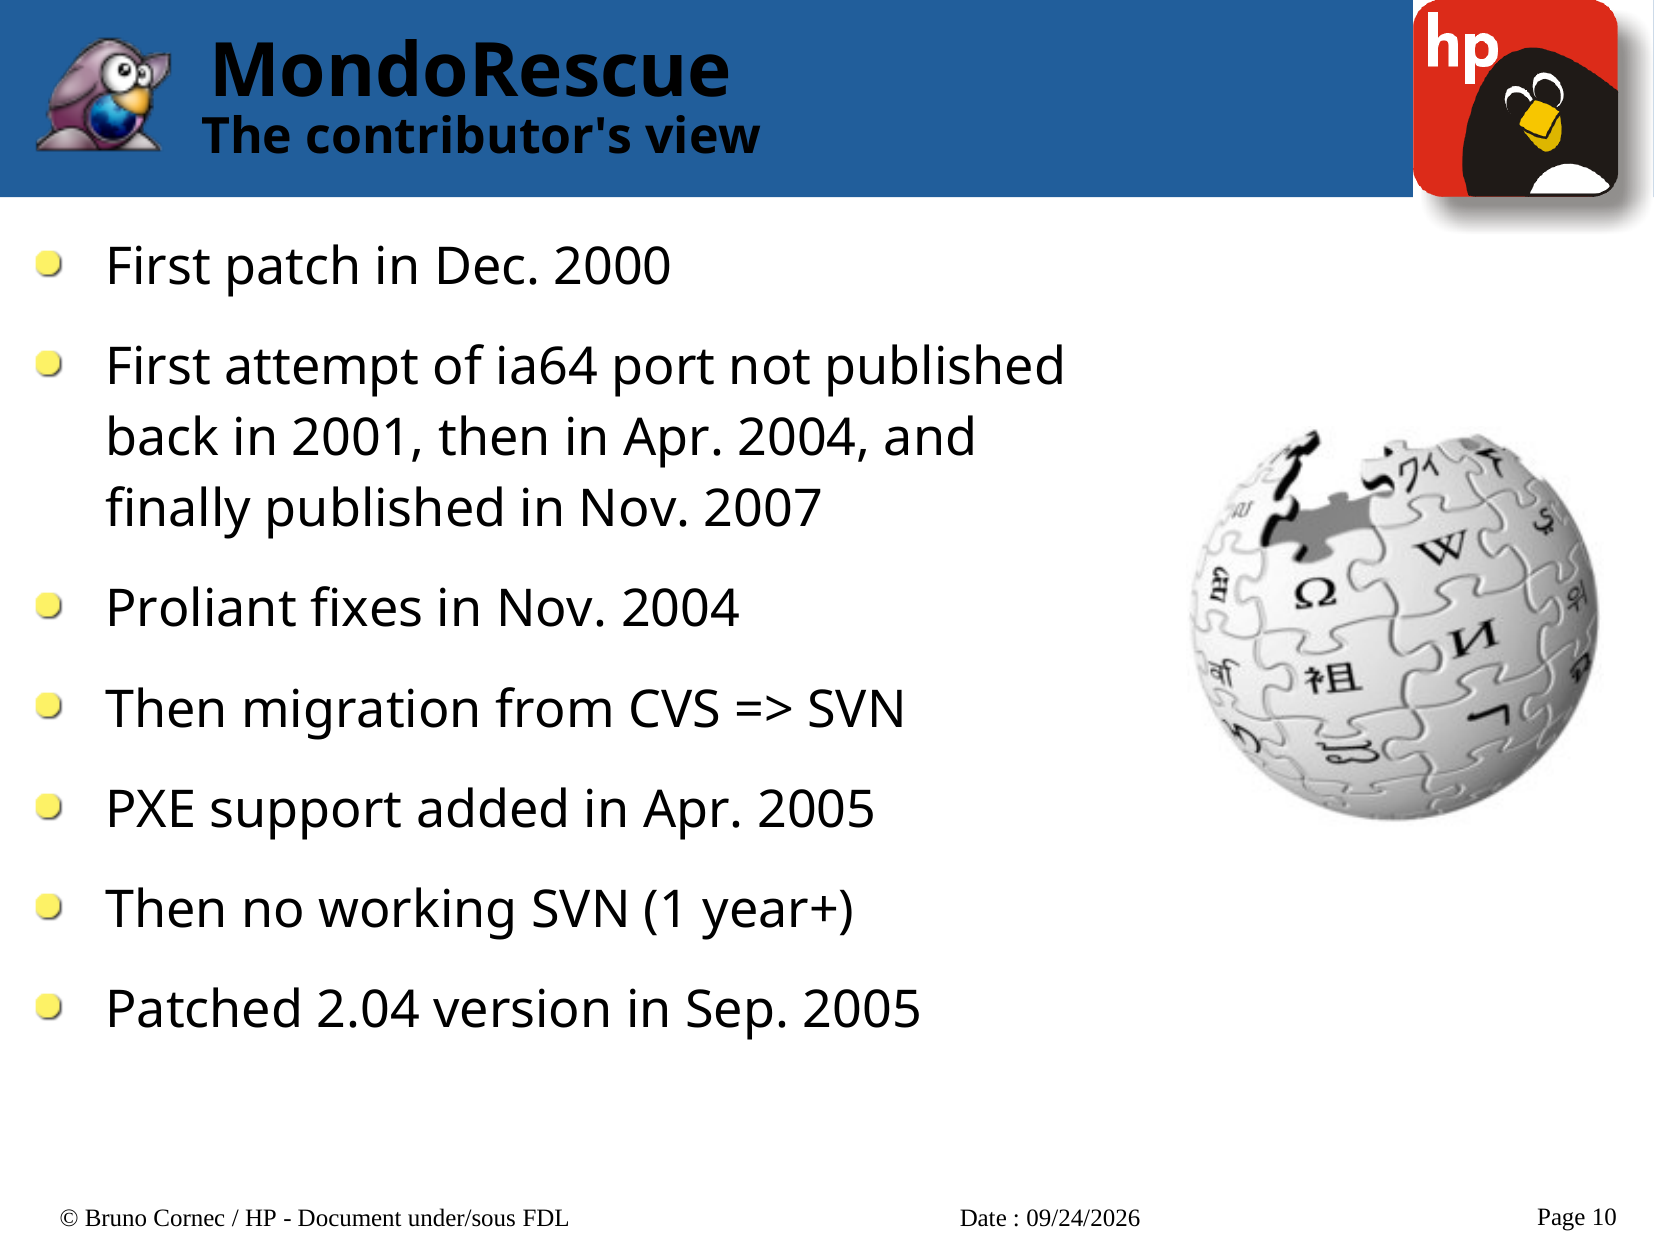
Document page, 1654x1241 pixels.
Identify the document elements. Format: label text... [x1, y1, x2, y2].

picture [0, 0, 211, 199]
title The contributor's view [201, 32, 1191, 241]
picture [1186, 426, 1604, 843]
list First patch in Dec. 2000 First attempt of ia64 port not published back in 2001, then in Apr. 2004, and finally published in Nov. 2007 Proliant fixes in Nov. 2004 Then migration from CVS => SVN PXE support added in Apr. 2005 Then no working SVN (1 year+) Patched 2.04 version in Sep. 2005 [22, 229, 1134, 1149]
picture [1413, 0, 1654, 235]
